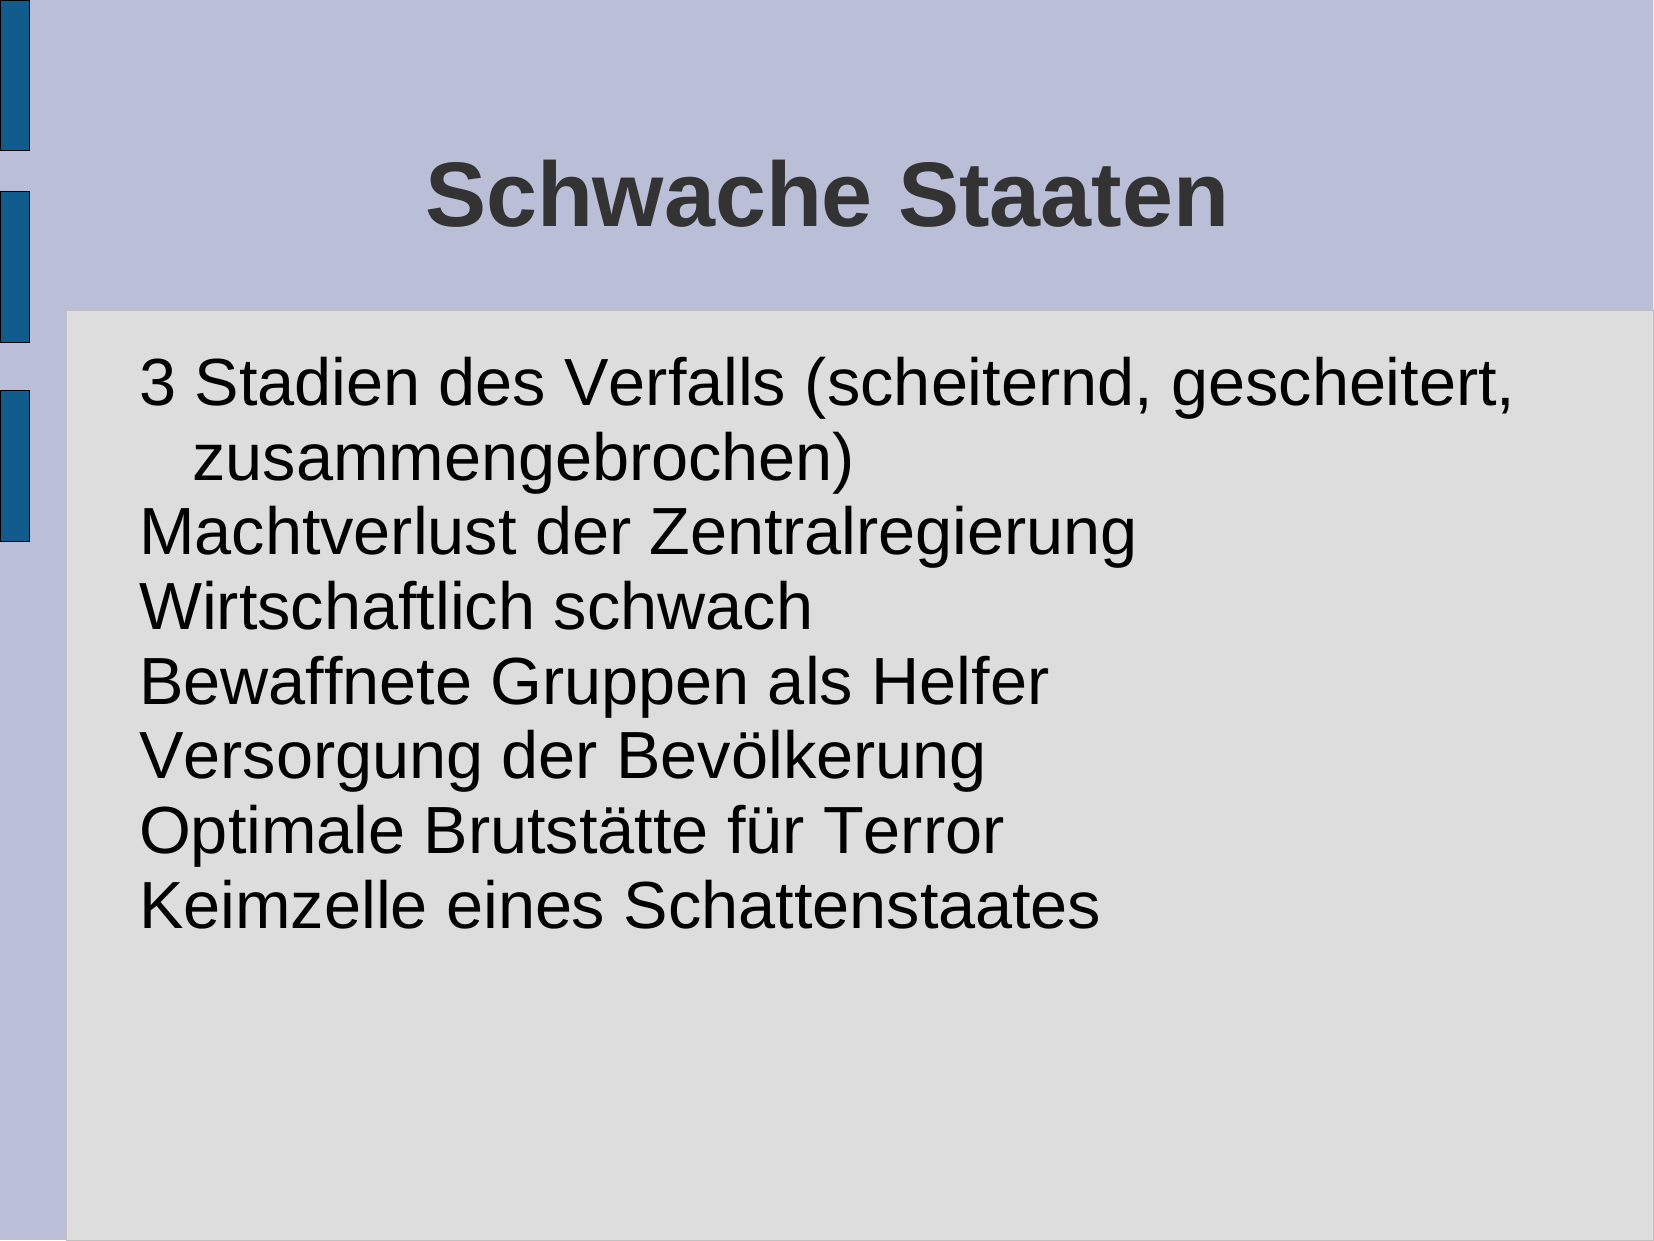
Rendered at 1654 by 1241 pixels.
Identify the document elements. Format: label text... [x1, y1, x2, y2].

title Schwache Staaten [121, 91, 1534, 299]
list 3 Stadien des Verfalls (scheiternd, gescheitert, zusammengebrochen) Machtverlust der Zentralregierung Wirtschaftlich schwach Bewaffnete Gruppen als Helfer Versorgung der Bevölkerung Optimale Brutstätte für Terror Keimzelle eines Schattenstaates [121, 344, 1534, 1127]
